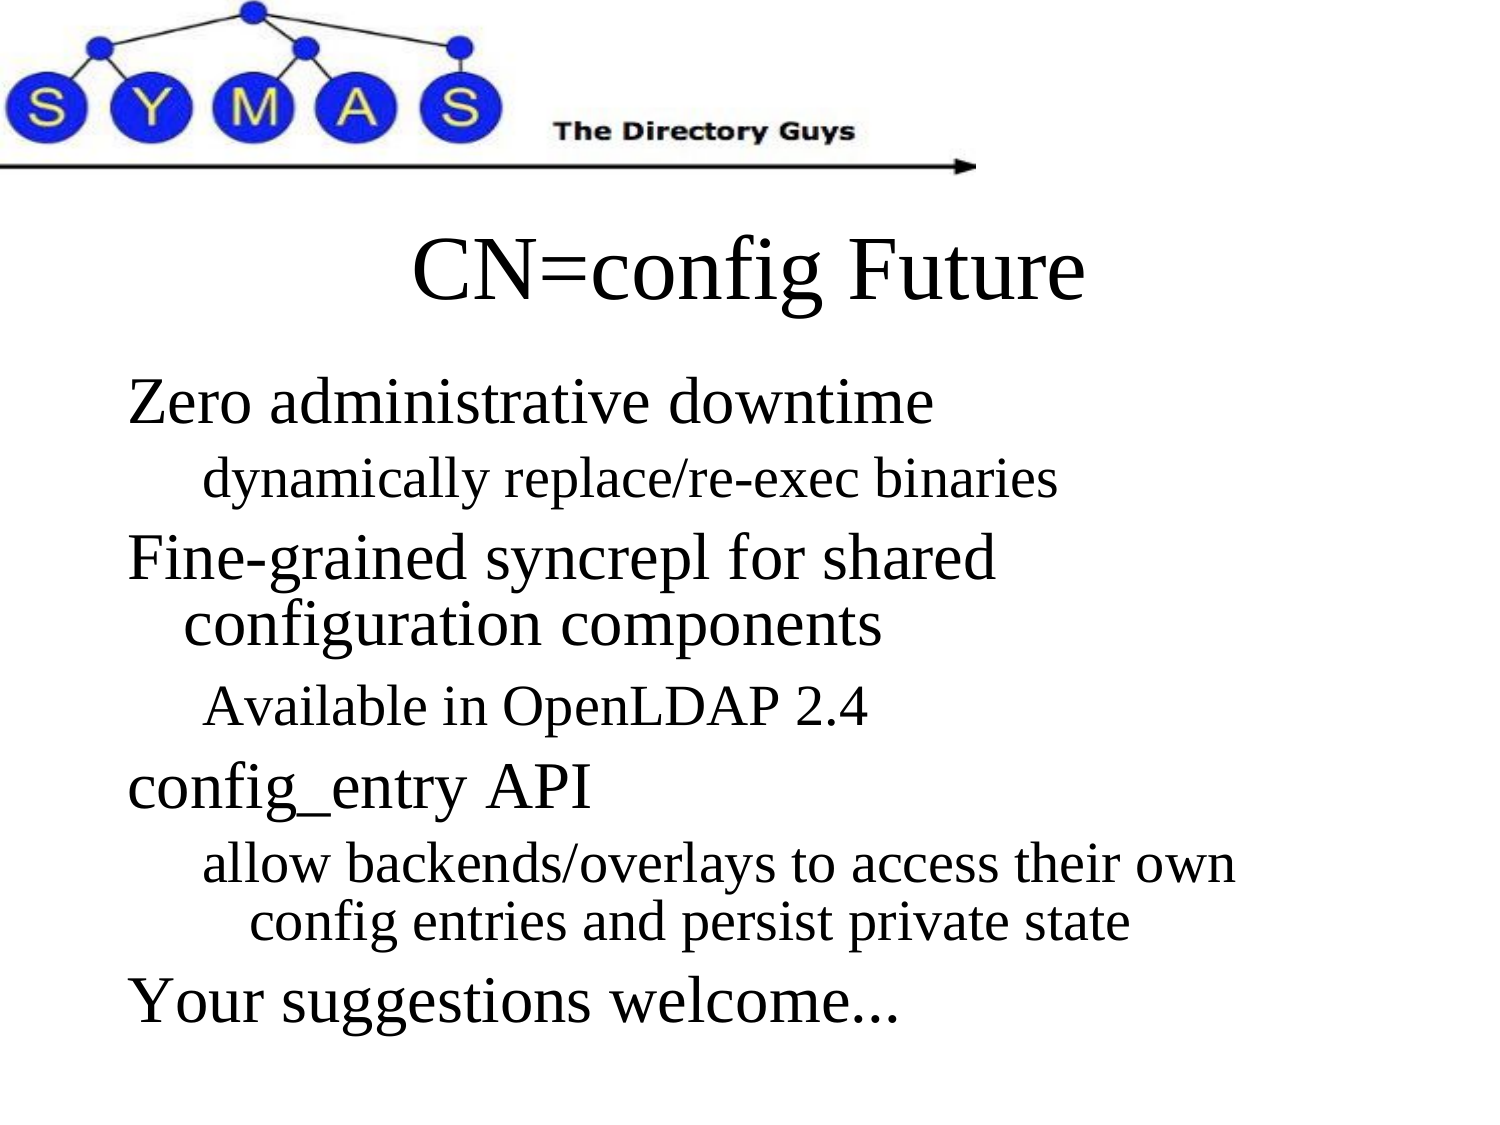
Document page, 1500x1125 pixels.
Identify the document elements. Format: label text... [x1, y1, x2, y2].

picture [0, 0, 976, 188]
list Zero administrative downtime dynamically replace/re-exec binaries Fine-grained syncrepl for shared configuration components Available in OpenLDAP 2.4 config_entry API allow backends/overlays to access their own config entries and persist private state Your suggestions welcome... [112, 362, 1388, 1055]
title CN=config Future [112, 187, 1388, 351]
